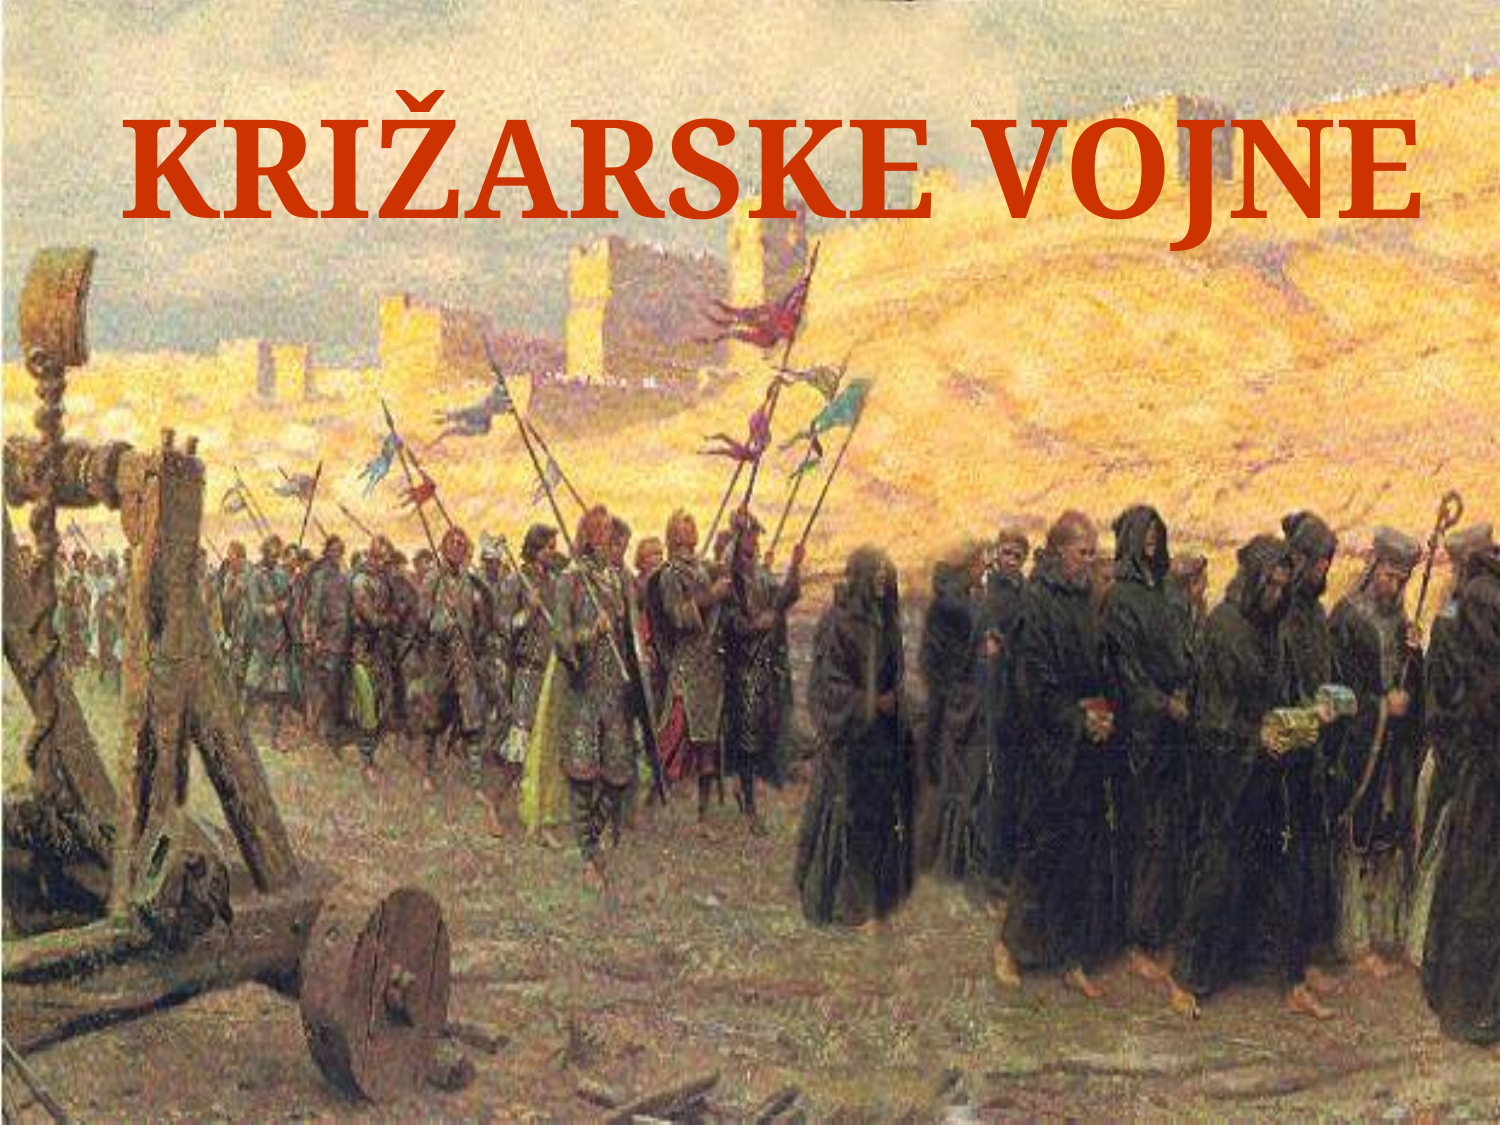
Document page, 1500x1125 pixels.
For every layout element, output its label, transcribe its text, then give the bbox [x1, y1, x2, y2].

picture [0, 0, 1500, 1125]
title KRIŽARSKE VOJNE [100, 42, 1447, 284]
